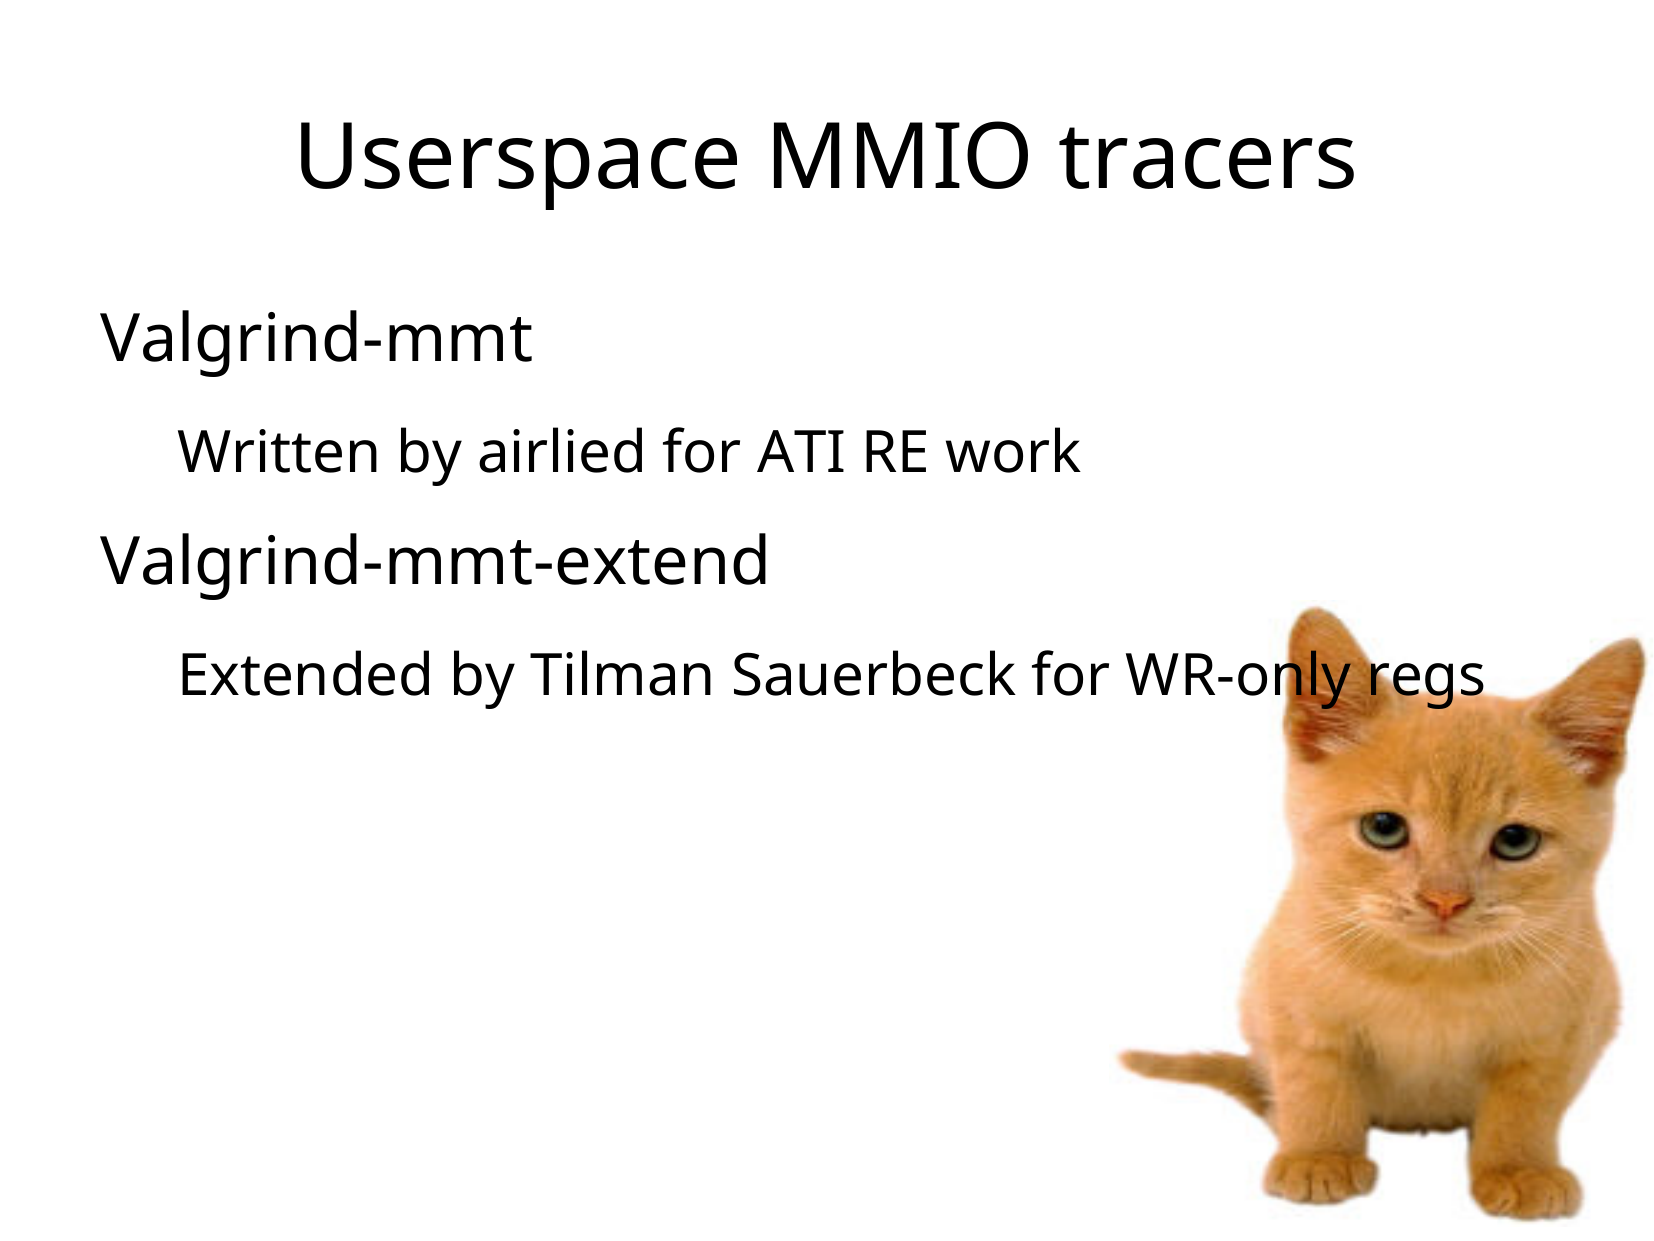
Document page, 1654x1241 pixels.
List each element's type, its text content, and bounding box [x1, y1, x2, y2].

title Userspace MMIO tracers [82, 49, 1571, 257]
list Valgrind-mmt Written by airlied for ATI RE work Valgrind-mmt-extend Extended by Tilman Sauerbeck for WR-only regs [82, 290, 1571, 1109]
picture [1109, 600, 1654, 1227]
